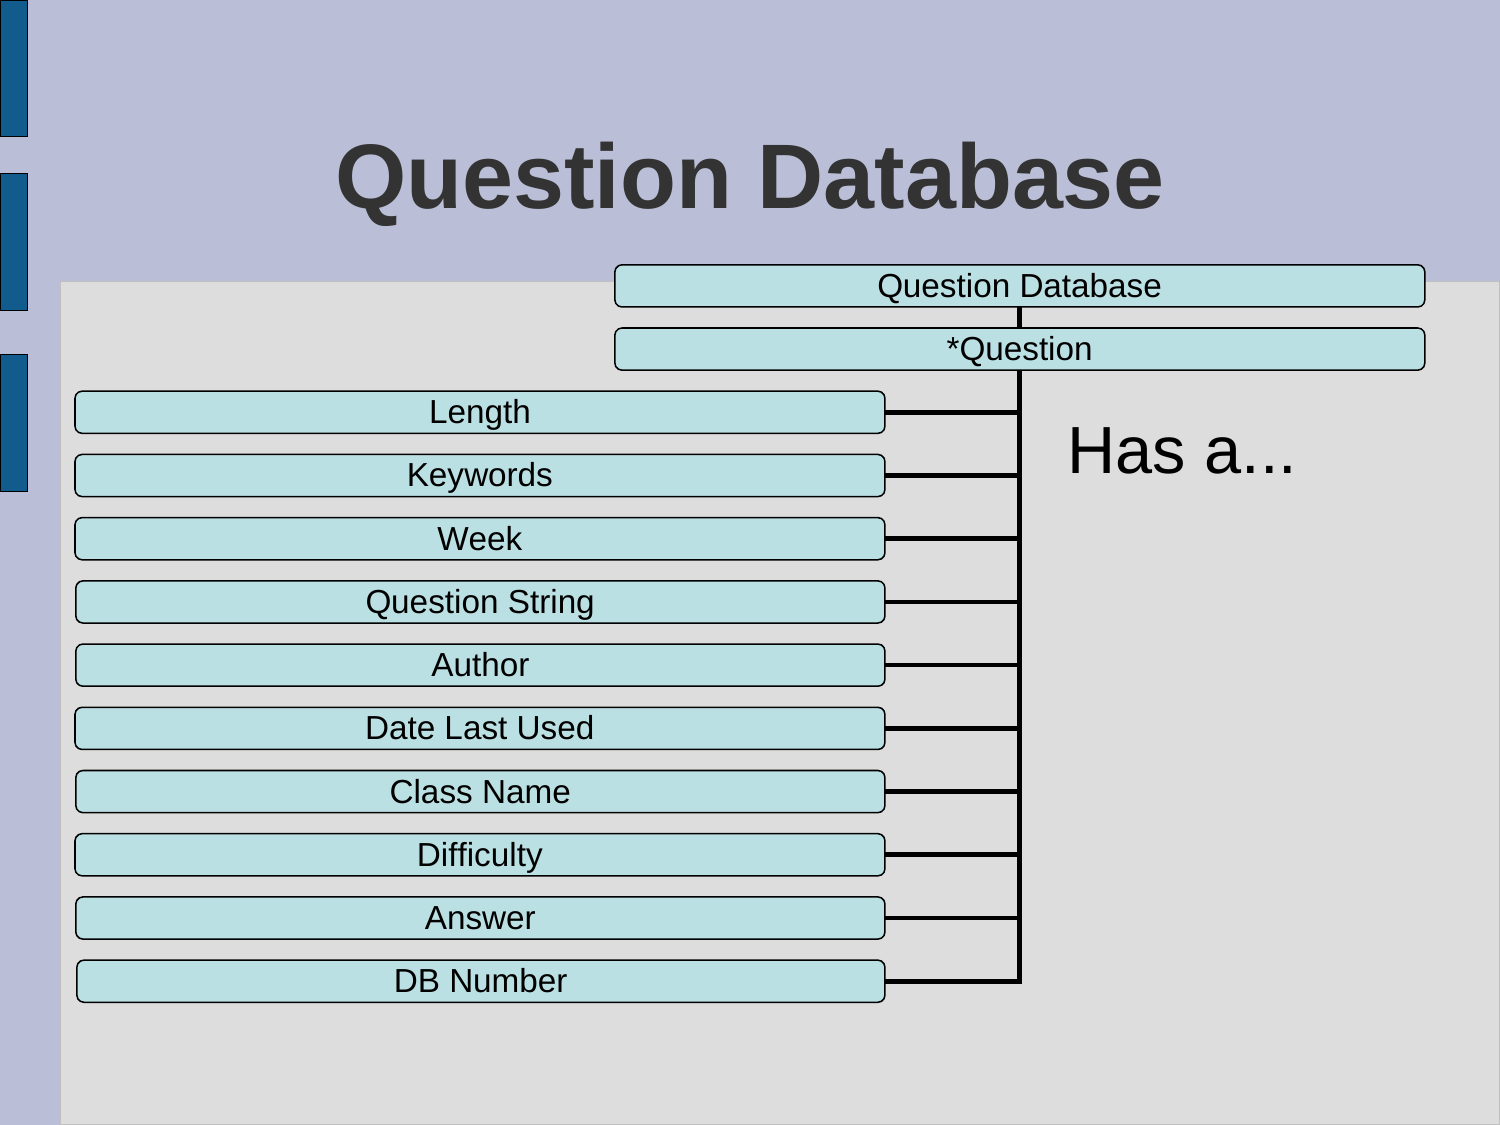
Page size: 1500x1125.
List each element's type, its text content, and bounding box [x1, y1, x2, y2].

text_box Answer [75, 896, 885, 940]
text_box Date Last Used [75, 707, 885, 750]
text_box Class Name [75, 770, 885, 813]
text_box Question String [75, 580, 885, 624]
list Has a... [1050, 413, 1463, 526]
text_box Question Database [614, 264, 1425, 307]
text_box Author [75, 644, 885, 687]
text_box DB Number [76, 960, 885, 1003]
title Question Database [110, 74, 1392, 279]
text_box Difficulty [75, 833, 885, 876]
text_box Week [75, 517, 885, 560]
text_box *Question [614, 327, 1425, 371]
text_box Keywords [75, 454, 885, 497]
text_box Length [75, 391, 885, 434]
